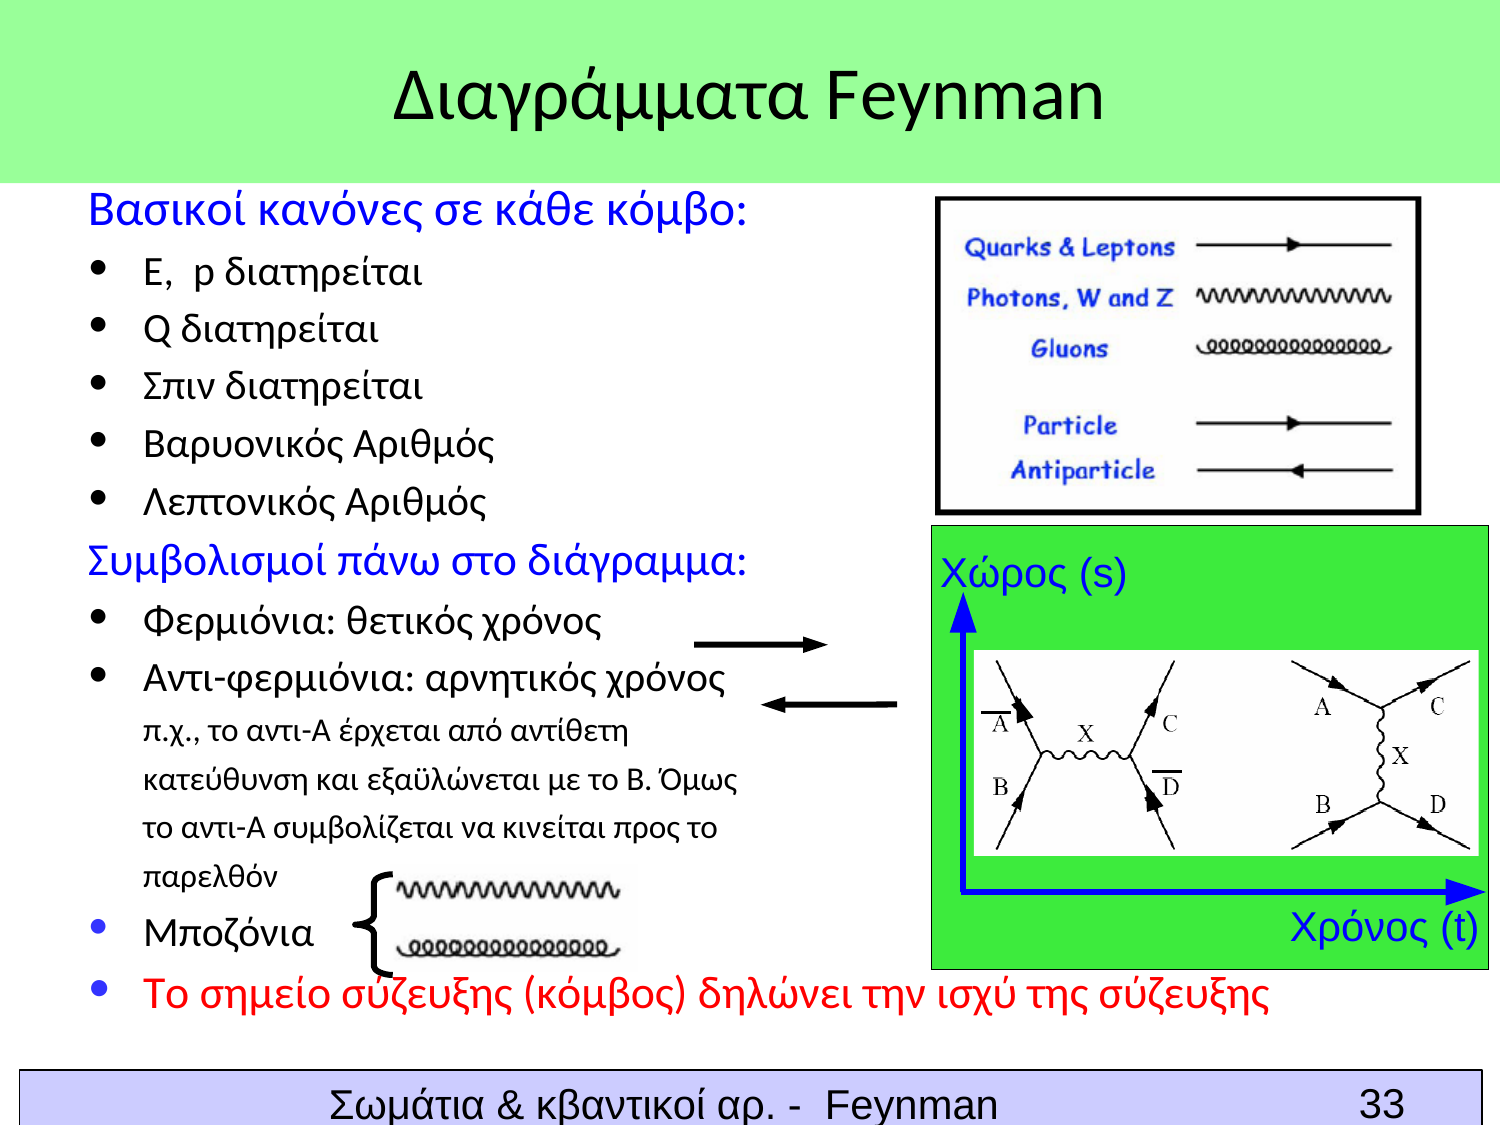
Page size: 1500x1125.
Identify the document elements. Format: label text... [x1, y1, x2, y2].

text_box [1423, 525, 1489, 892]
text_box Βασικοί κανόνες σε κάθε κόμβο: Ε, p διατηρείται Q διατηρείται Σπιν διατηρείται Βαρυονικός Αριθμός Λεπτονικός Αριθμός Συμβολισμοί πάνω στο διάγραμμα: Φερμιόνια: θετικός χρόνος Αντι-φερμιόνια: αρνητικός χρόνος π.χ., το αντι-Α έρχεται από αντίθετη κατεύθυνση και εξαϋλώνεται με το Β. Όμως το αντι-Α συμβολίζεται να κινείται προς το παρελθόν Μποζόνια Το σημείο σύζευξης (κόμβος) δηλώνει την ισχύ της σύζευξης [72, 175, 1423, 997]
picture [390, 864, 638, 972]
text_box Διαγράμματα Feynman [0, 0, 1500, 184]
text_box Χρόνος (t) [1275, 892, 1500, 958]
picture [973, 650, 1479, 856]
text_box Χώρος (s) [925, 537, 1163, 603]
text_box [1423, 958, 1489, 970]
picture [935, 195, 1423, 517]
